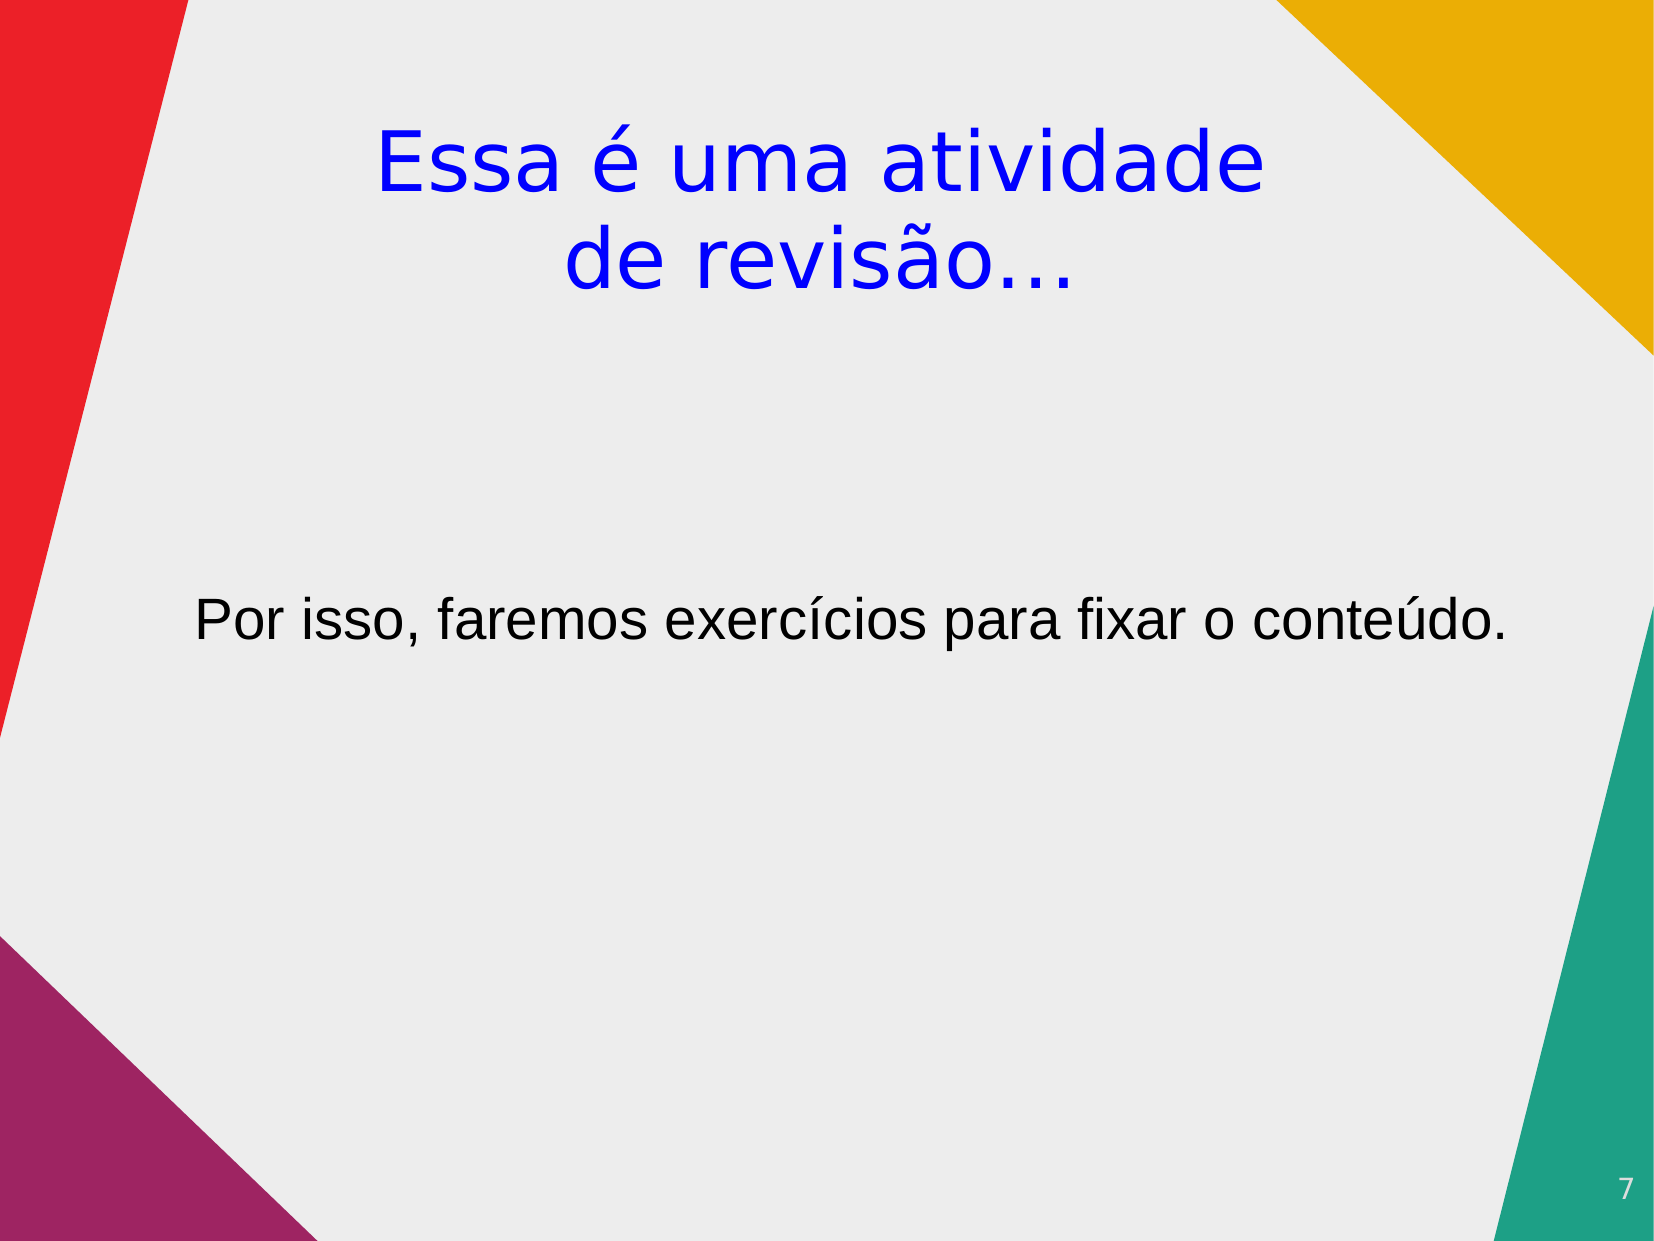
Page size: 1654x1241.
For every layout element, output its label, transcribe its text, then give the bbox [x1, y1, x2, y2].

text_box Por isso, faremos exercícios para fixar o conteúdo. [179, 579, 1539, 675]
title Essa é uma atividade de revisão… [342, 106, 1300, 414]
